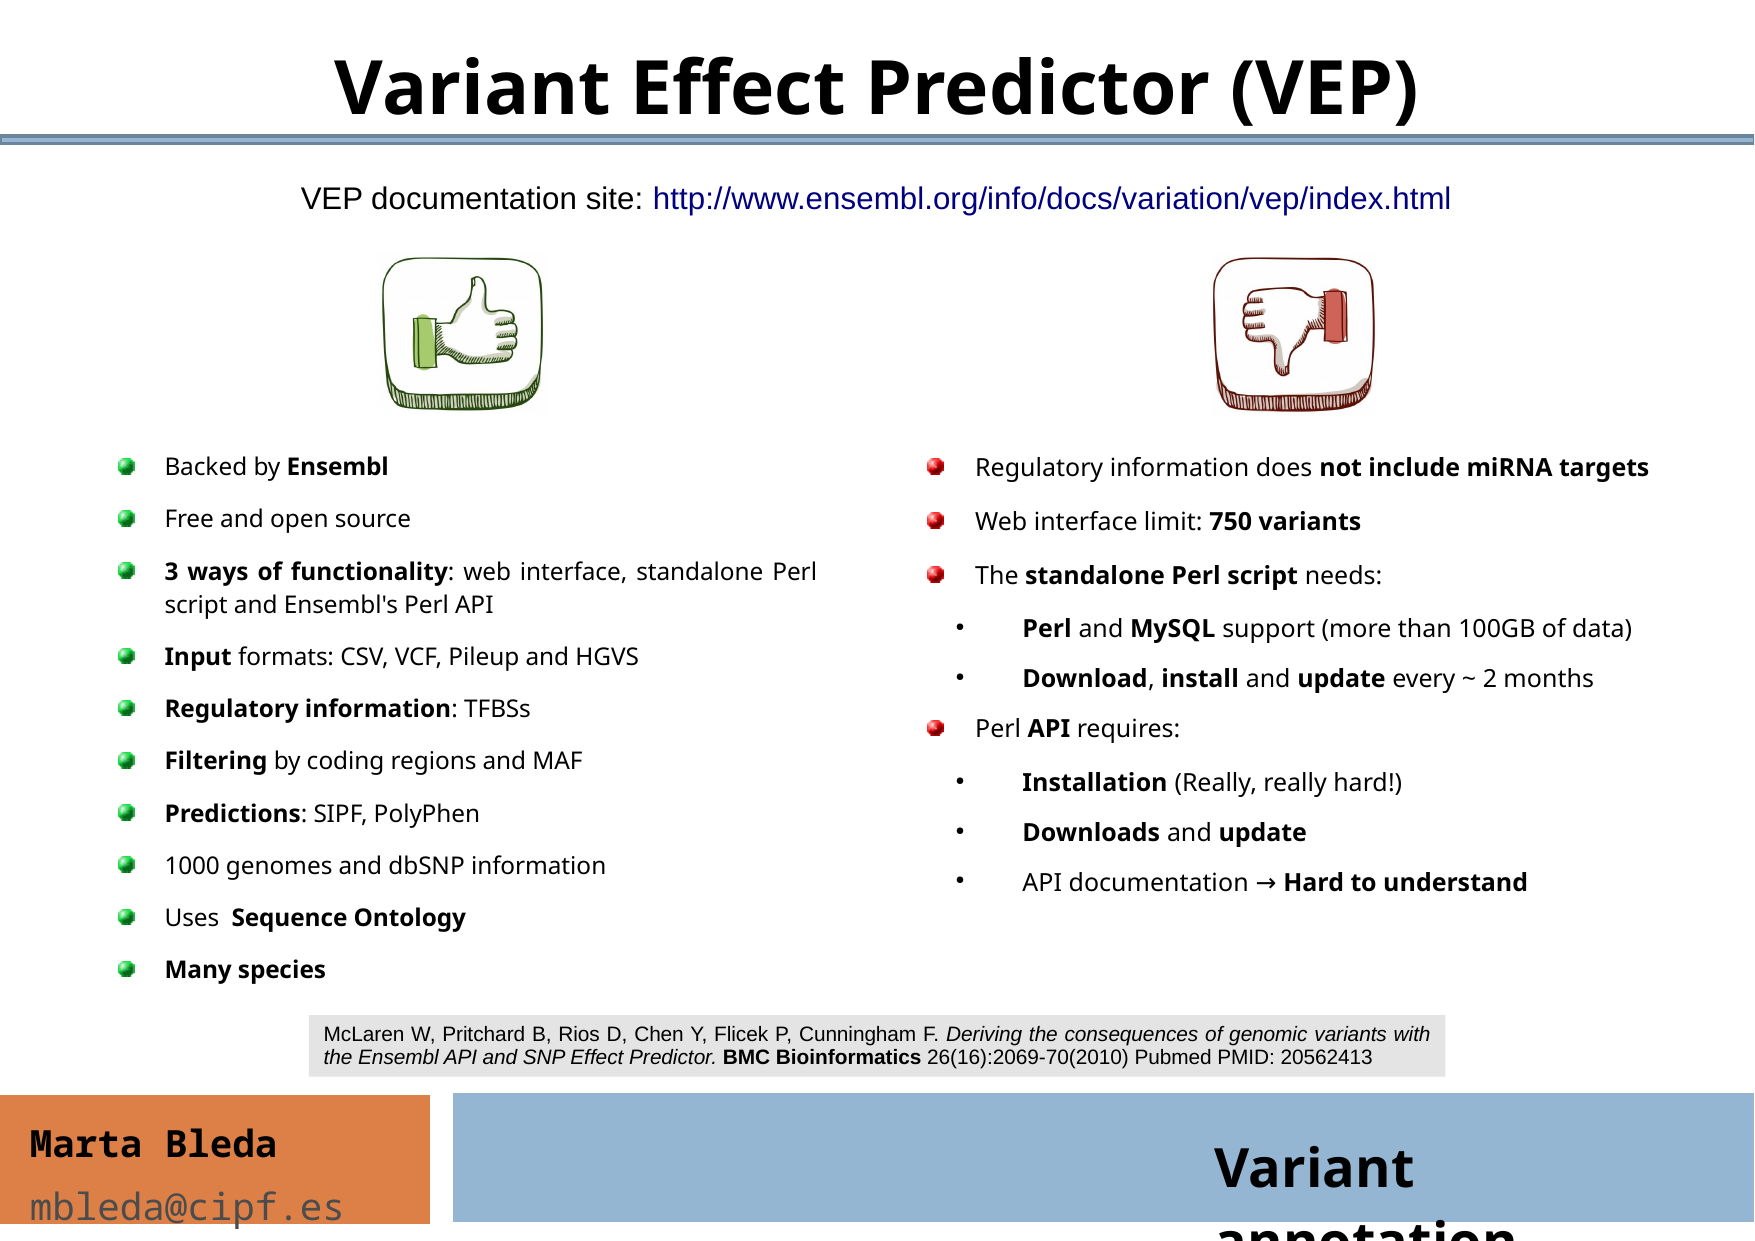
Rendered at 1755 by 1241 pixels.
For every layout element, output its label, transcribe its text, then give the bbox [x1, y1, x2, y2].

text_box Variant Effect Predictor (VEP) [67, 27, 1688, 129]
list Regulatory information does not include miRNA targets Web interface limit: 750 variants The standalone Perl script needs: Perl and MySQL support (more than 100GB of data) Download, install and update every ~ 2 months Perl API requires: Installation (Really, really hard!) Downloads and update API documentation → Hard to understand [927, 449, 1661, 932]
text_box VEP documentation site: http://www.ensembl.org/info/docs/variation/vep/index.html [286, 174, 1469, 224]
text_box [0, 136, 1754, 144]
picture [1210, 254, 1377, 416]
text_box McLaren W, Pritchard B, Rios D, Chen Y, Flicek P, Cunningham F. Deriving the consequences of genomic variants with the Ensembl API and SNP Effect Predictor. BMC Bioinformatics 26(16):2069-70(2010) Pubmed PMID: 20562413 [308, 1015, 1446, 1077]
picture [377, 254, 547, 414]
text_box Marta Bleda mbleda@cipf.es [15, 1110, 406, 1213]
text_box Variant annotation [1200, 1122, 1726, 1200]
list Backed by Ensembl Free and open source 3 ways of functionality: web interface, standalone Perl script and Ensembl's Perl API Input formats: CSV, VCF, Pileup and HGVS Regulatory information: TFBSs Filtering by coding regions and MAF Predictions: SIPF, PolyPhen 1000 genomes and dbSNP information Uses Sequence Ontology Many species [118, 449, 818, 987]
